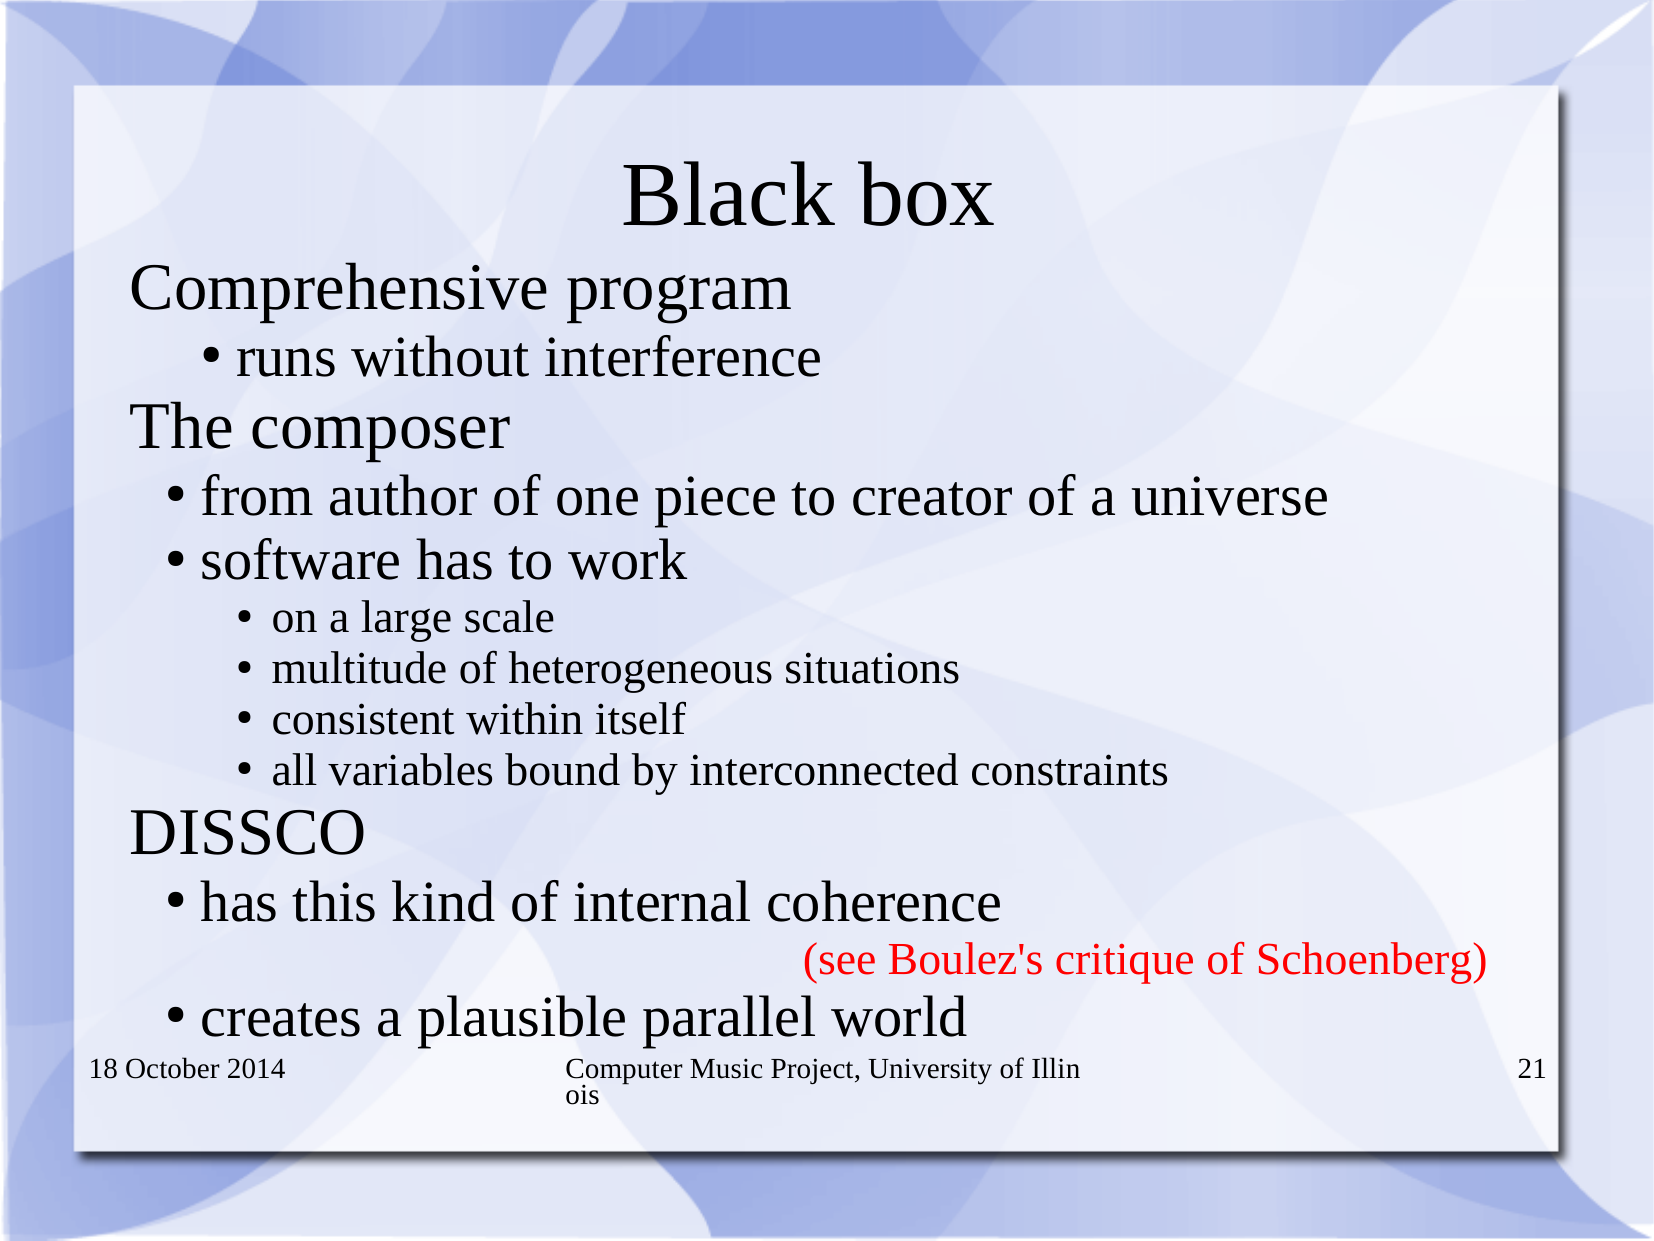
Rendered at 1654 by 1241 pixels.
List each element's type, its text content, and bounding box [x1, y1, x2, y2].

picture [0, 0, 1654, 1241]
title Black box [82, 98, 1536, 291]
subtitle Comprehensive program runs without interference The composer from author of one piece to creator of a universe software has to work on a large scale multitude of heterogeneous situations consistent within itself all variables bound by interconnected constraints DISSCO has this kind of internal coherence (see Boulez's critique of Schoenberg) creates a plausible parallel world [129, 250, 1489, 1049]
